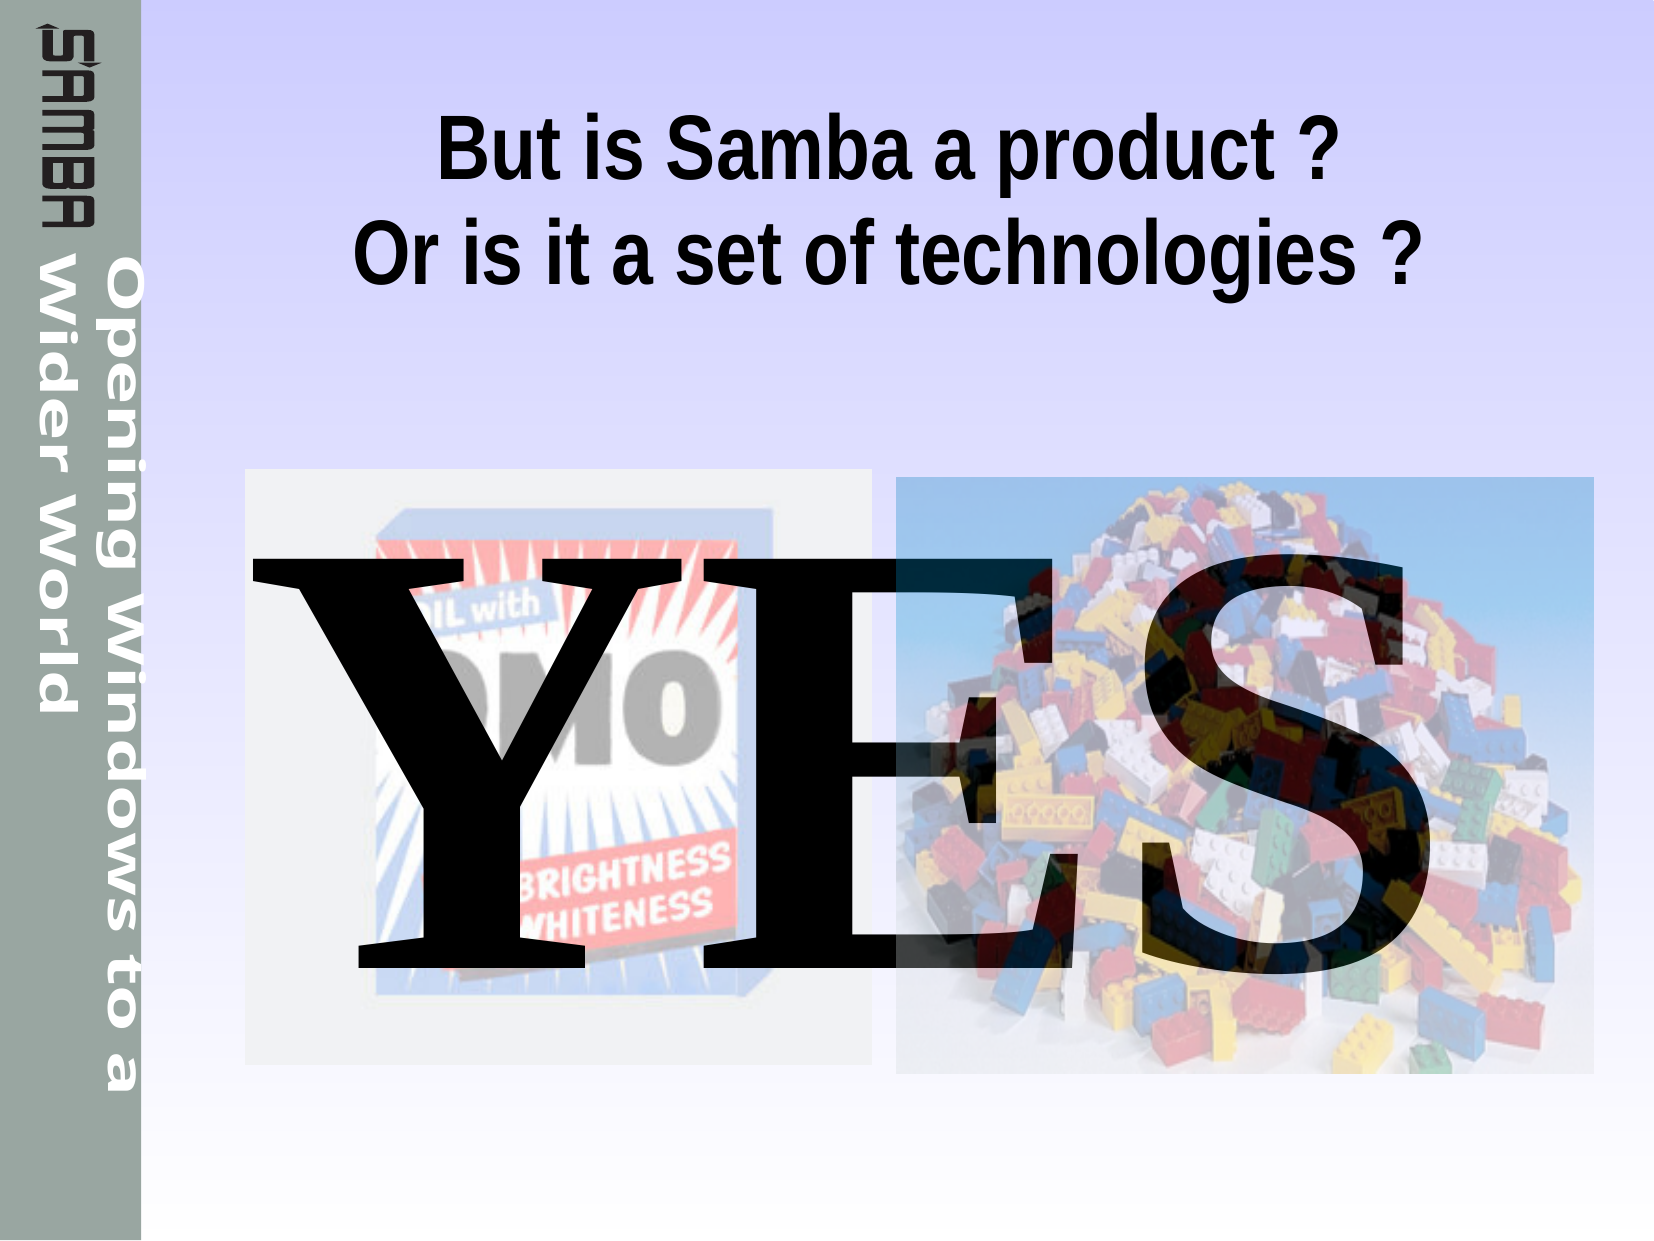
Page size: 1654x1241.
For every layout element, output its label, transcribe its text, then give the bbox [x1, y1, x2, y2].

text_box YES [242, 411, 1460, 1104]
picture [896, 477, 1594, 1074]
title But is Samba a product ? Or is it a set of technologies ? [183, 95, 1596, 303]
